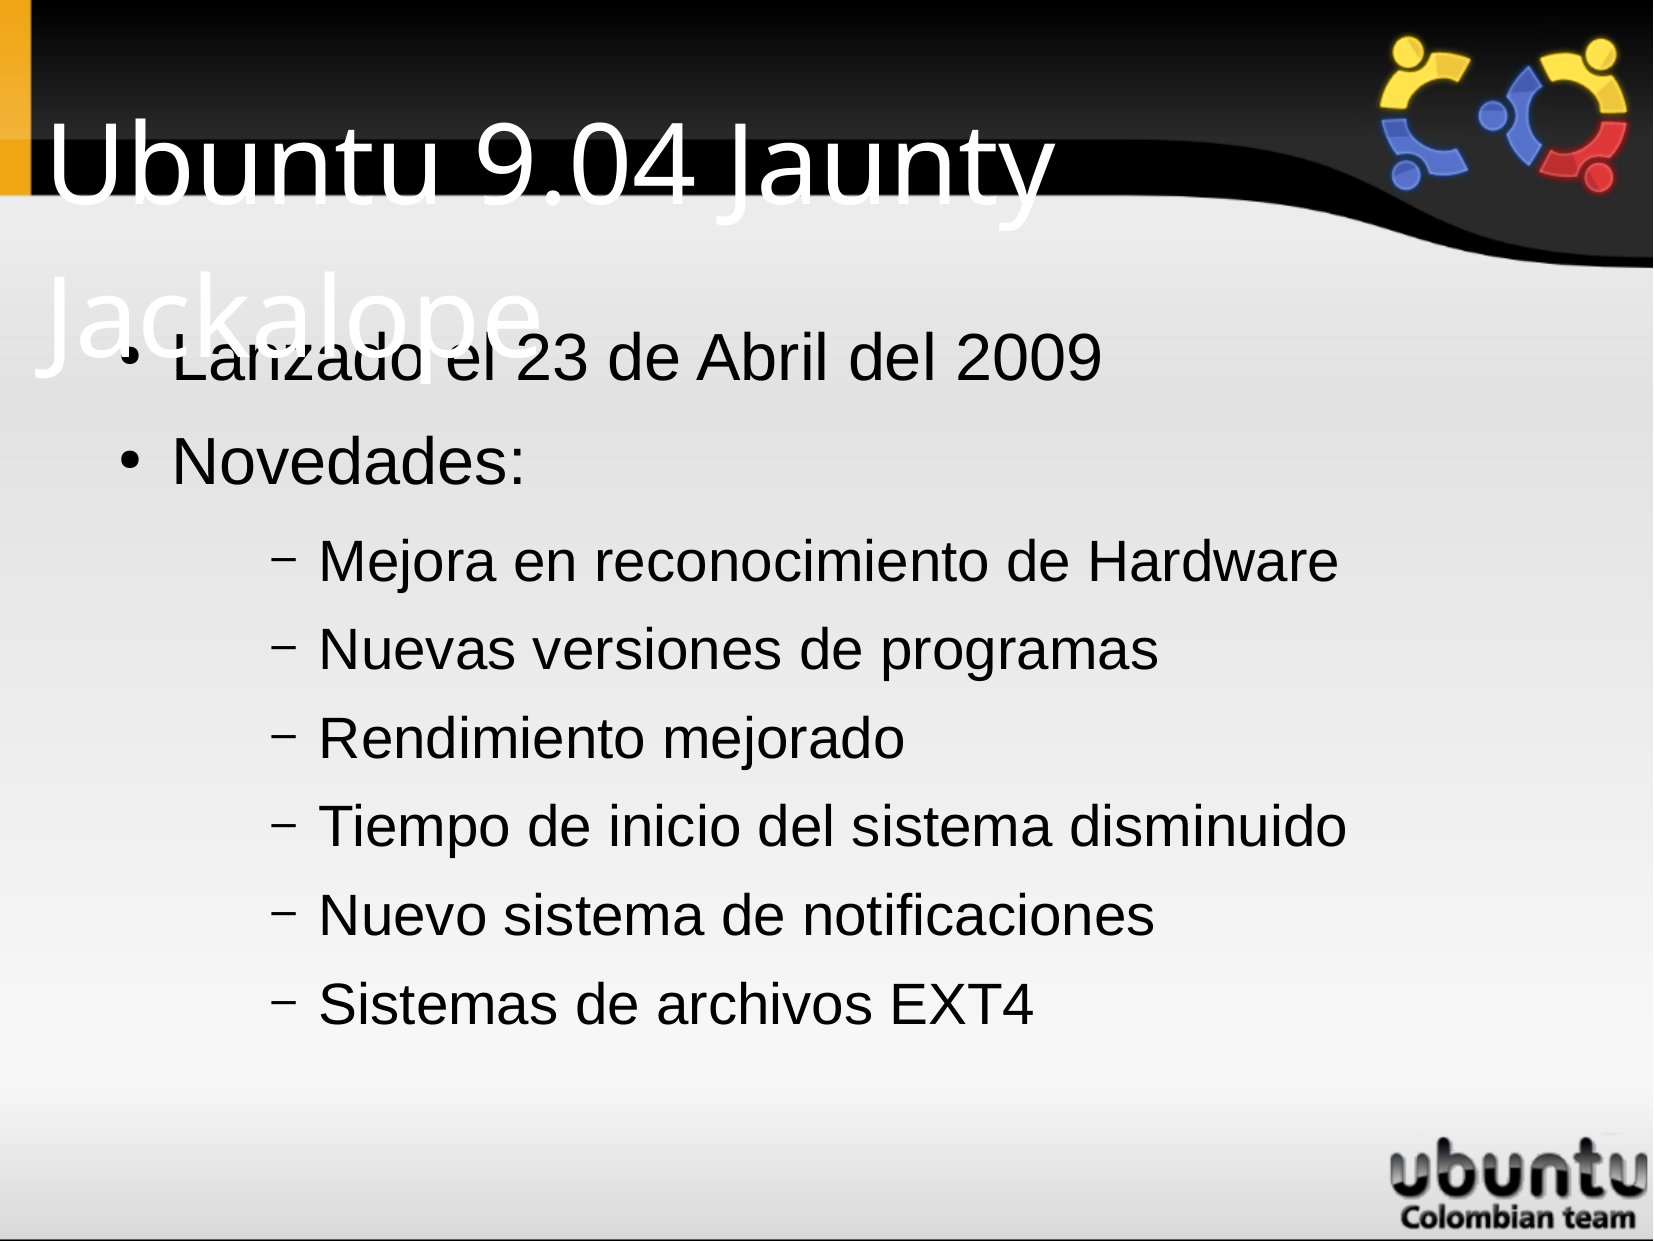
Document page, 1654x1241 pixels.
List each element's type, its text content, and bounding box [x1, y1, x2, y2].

picture [0, 0, 1653, 1241]
text_box Ubuntu 9.04 Jaunty Jackalope [29, 76, 1418, 225]
list Lanzado el 23 de Abril del 2009 Novedades: Mejora en reconocimiento de Hardware Nuevas versiones de programas Rendimiento mejorado Tiempo de inicio del sistema disminuido Nuevo sistema de notificaciones Sistemas de archivos EXT4 [82, 319, 1571, 1139]
